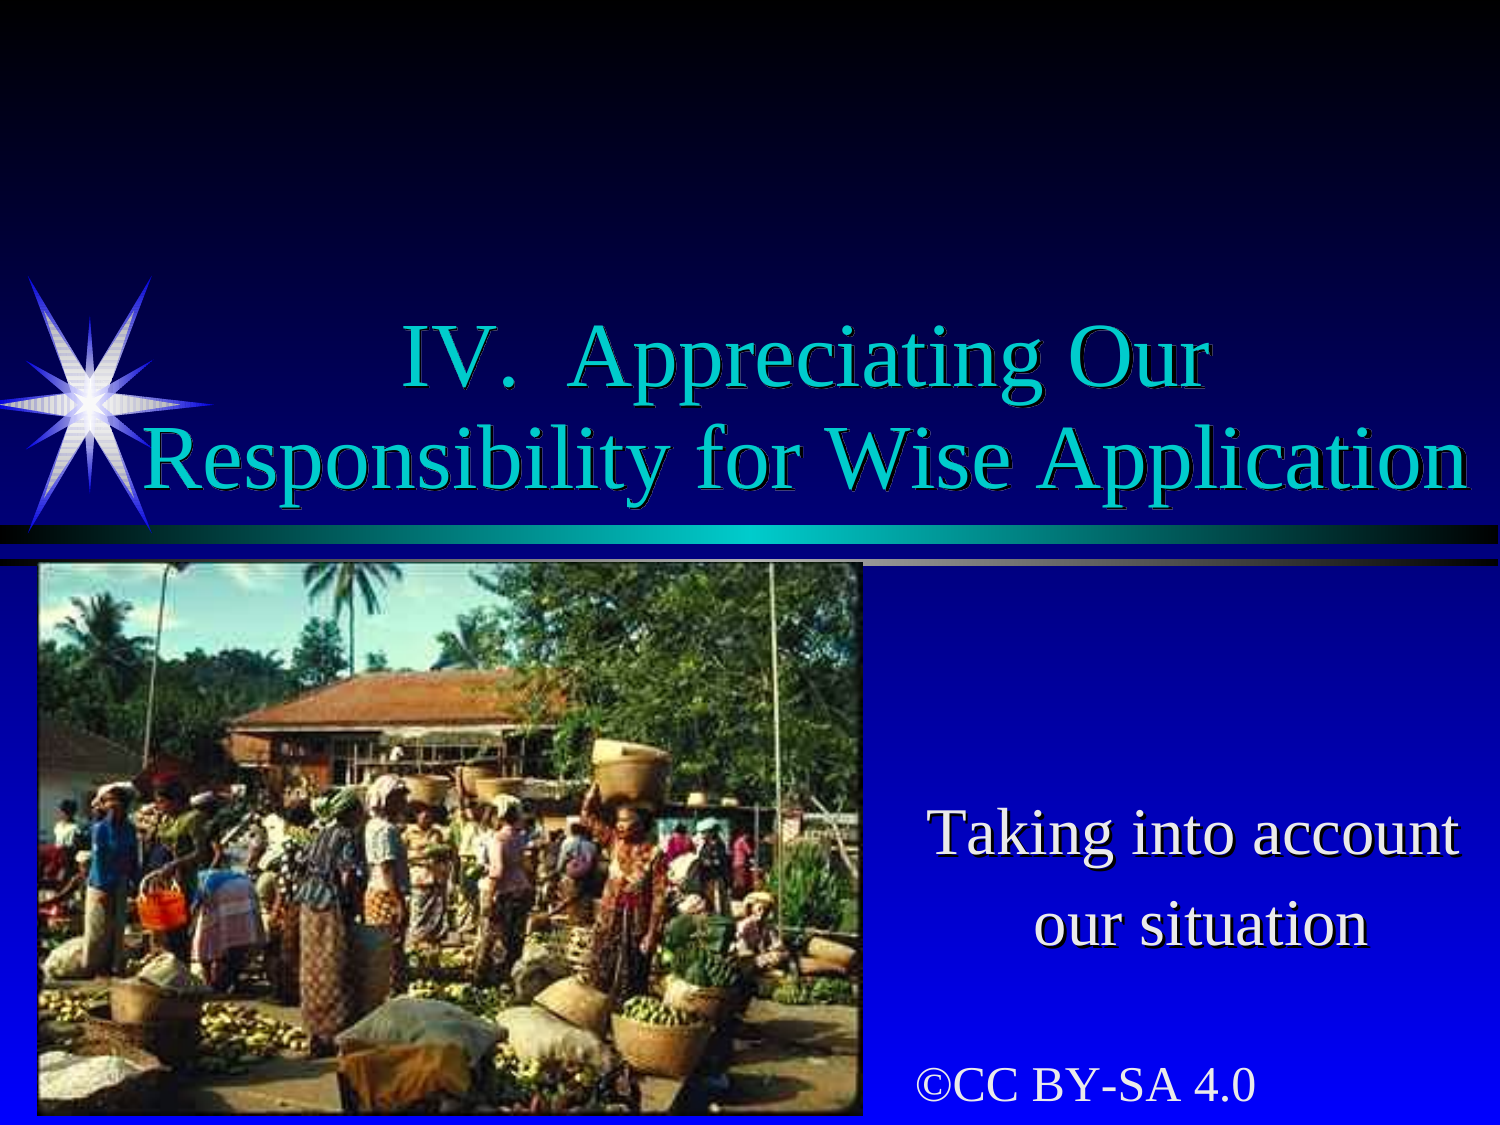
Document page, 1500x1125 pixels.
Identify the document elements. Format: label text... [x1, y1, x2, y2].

subtitle Taking into account our situation [887, 787, 1500, 988]
title IV. Appreciating Our Responsibility for Wise Application [112, 297, 1500, 516]
text_box ©CC BY-SA 4.0 [900, 1050, 1351, 1121]
picture [37, 562, 863, 1117]
